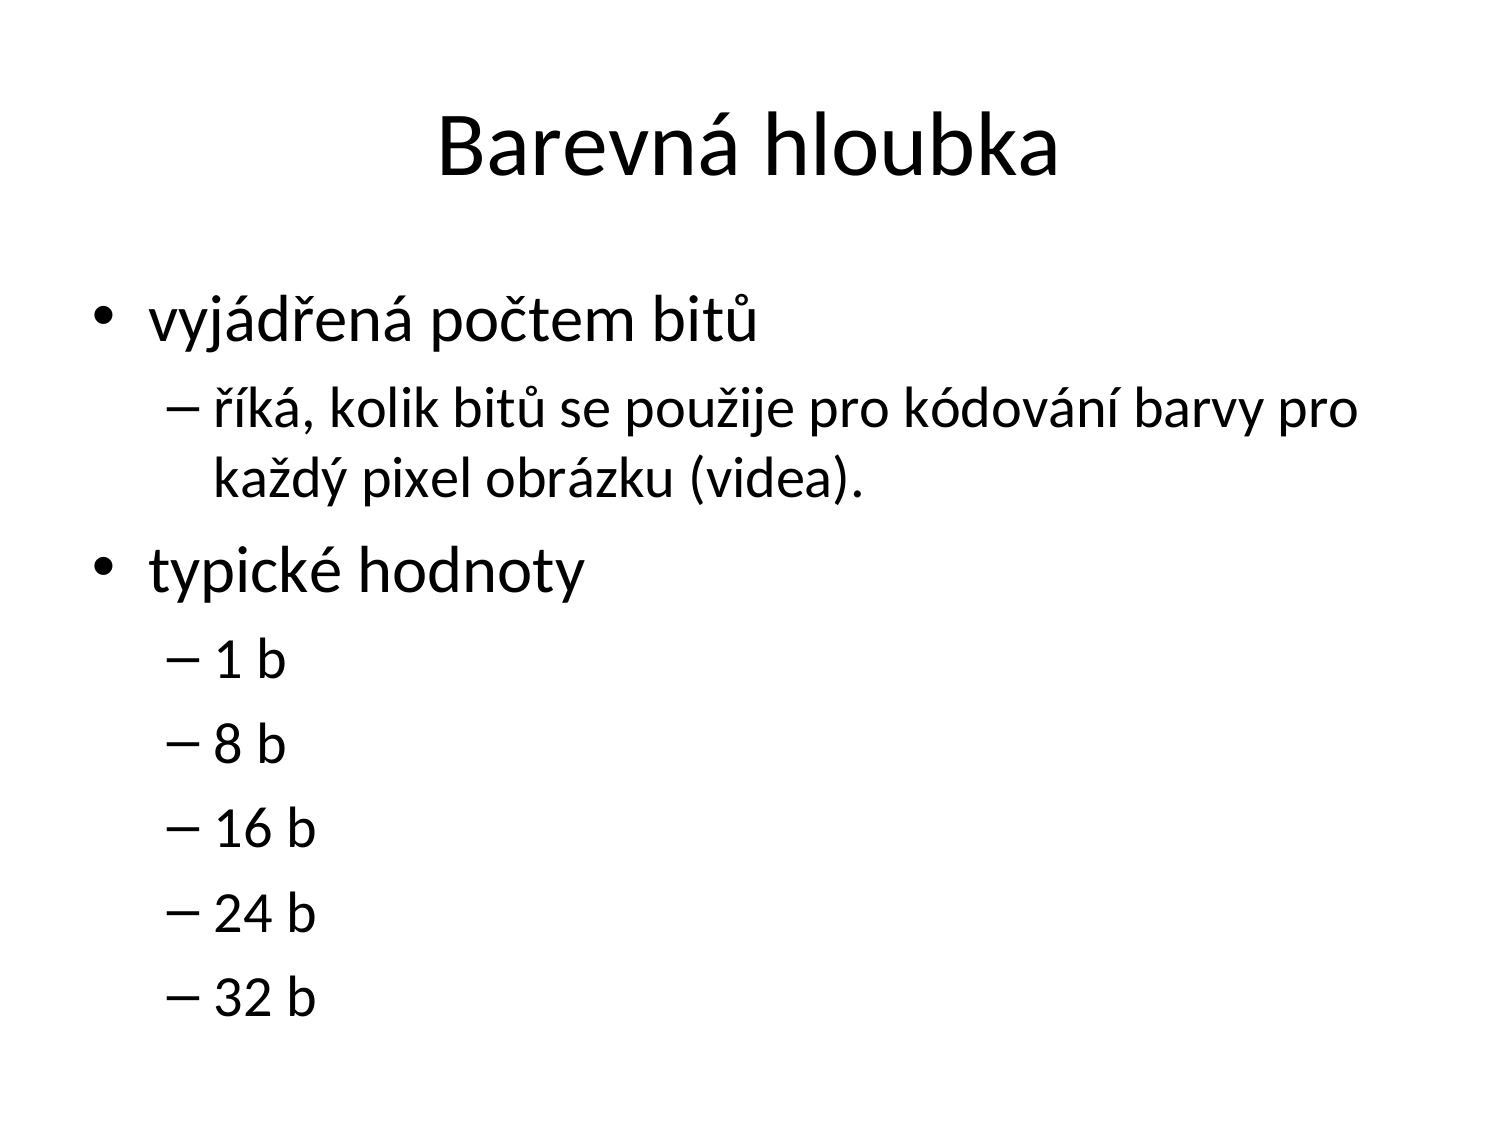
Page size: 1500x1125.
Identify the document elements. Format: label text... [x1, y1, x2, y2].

list vyjádřená počtem bitů říká, kolik bitů se použije pro kódování barvy pro každý pixel obrázku (videa). typické hodnoty 1 b 8 b 16 b 24 b 32 b [76, 267, 1427, 1121]
title Barevná hloubka [75, 45, 1426, 233]
